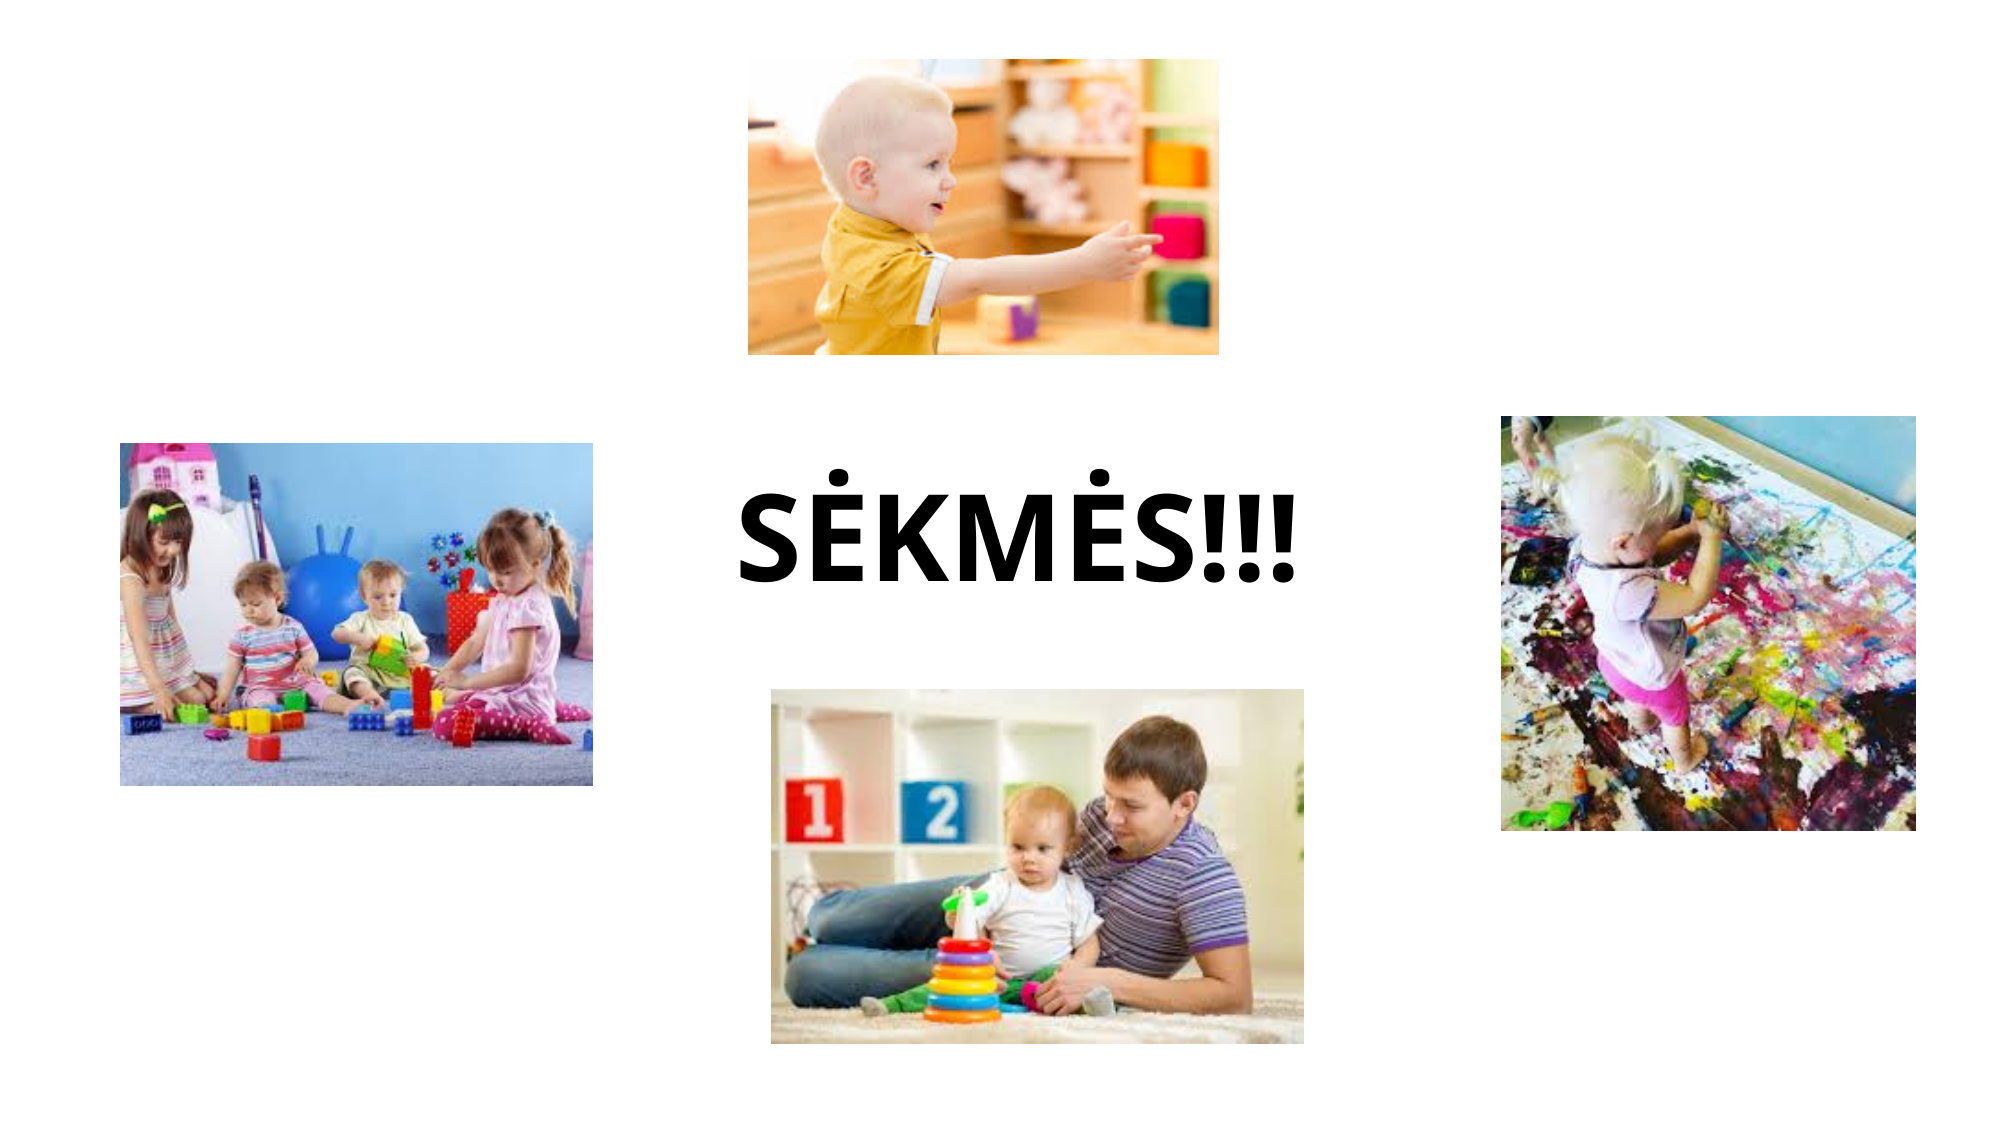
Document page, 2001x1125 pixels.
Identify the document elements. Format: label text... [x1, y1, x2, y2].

picture [1501, 416, 1916, 831]
title SĖKMĖS!!! [124, 37, 1850, 1085]
picture [120, 443, 593, 786]
picture [748, 59, 1219, 355]
picture [771, 689, 1304, 1044]
